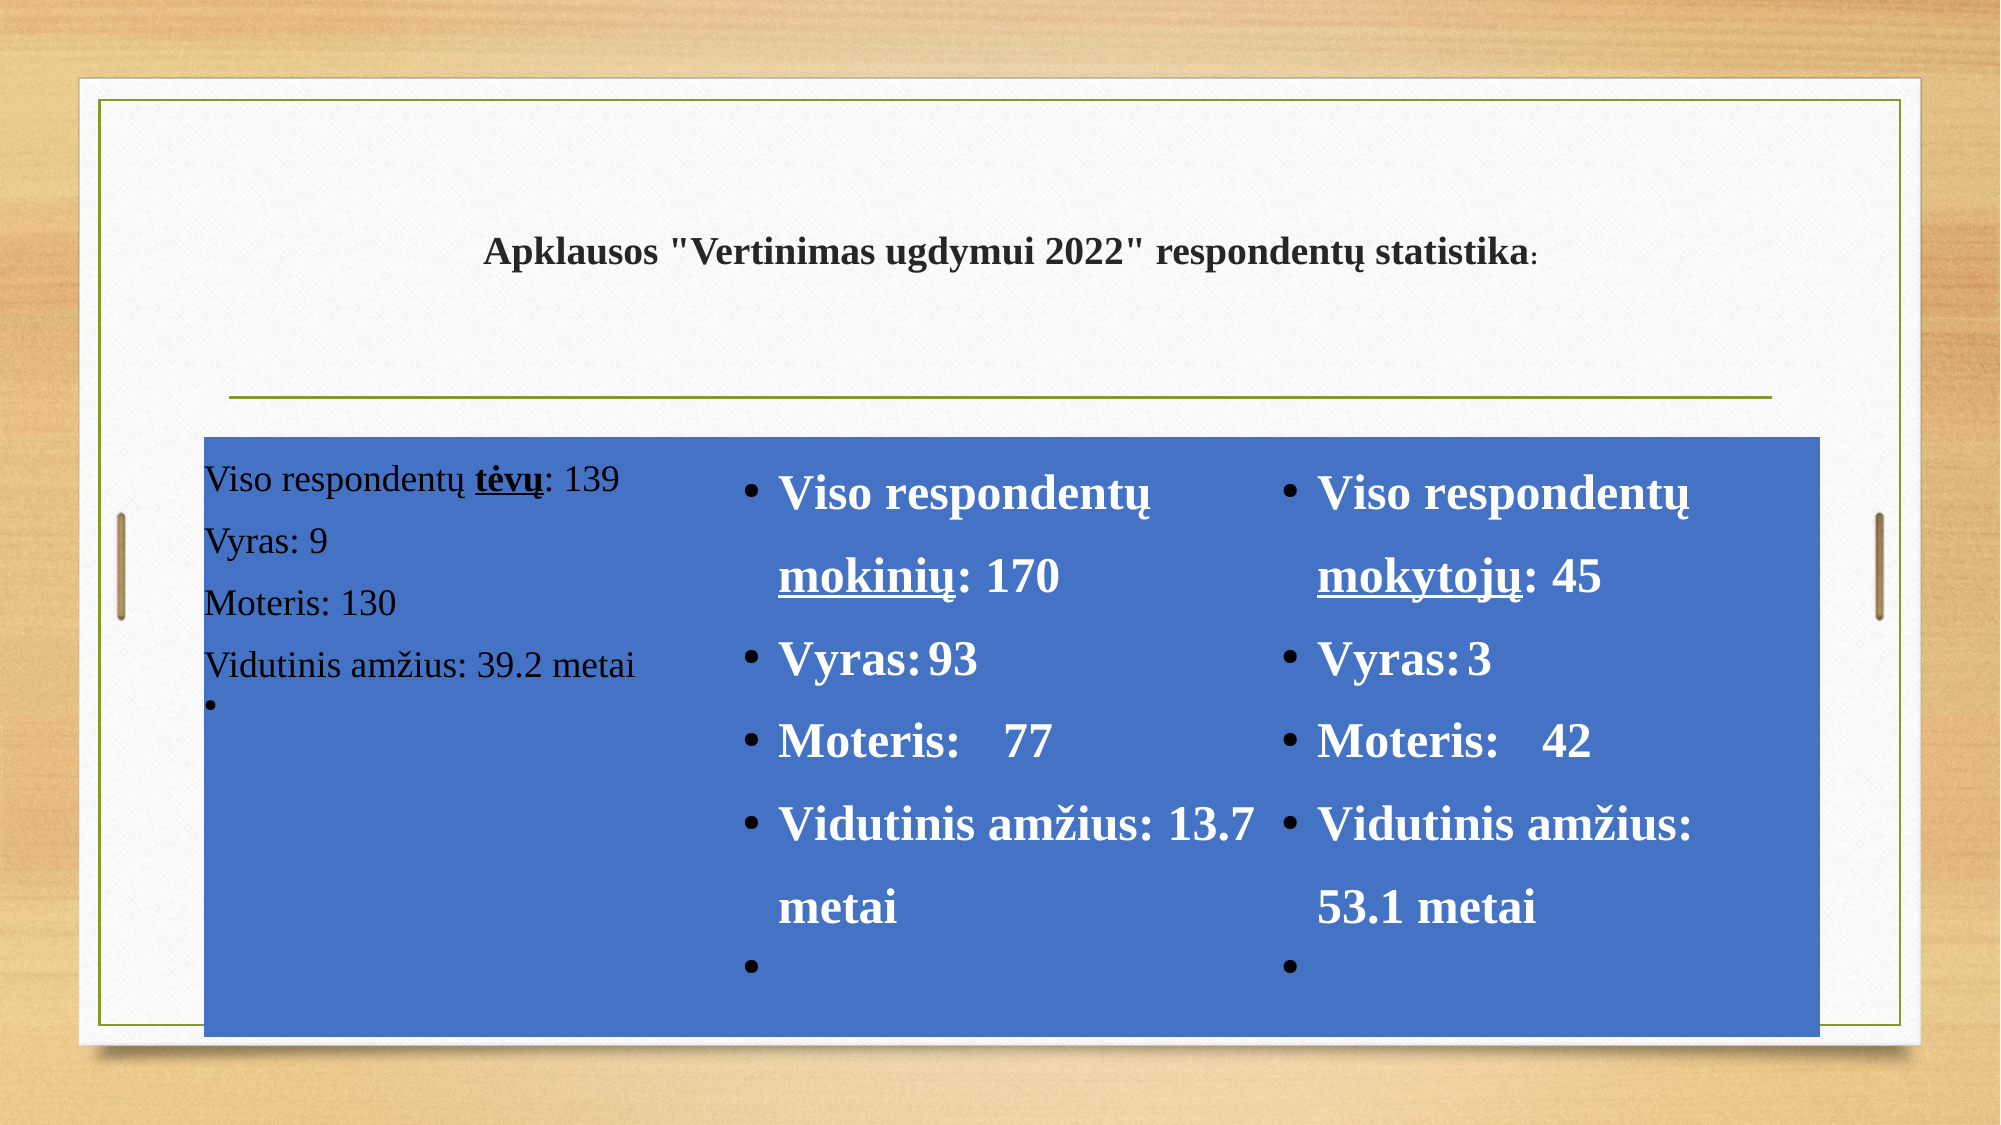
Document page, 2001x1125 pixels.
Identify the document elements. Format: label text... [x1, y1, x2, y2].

table_header Viso respondentų tėvų: 139 Vyras: 9 Moteris: 130 Vidutinis amžius: 39.2 metai [204, 437, 743, 1037]
table_header Viso respondentų mokytojų: 45 Vyras: 3 Moteris: 42 Vidutinis amžius: 53.1 metai [1282, 437, 1820, 1037]
text_box [137, 253, 696, 451]
table_header Viso respondentų mokinių: 170 Vyras: 93 Moteris: 77 Vidutinis amžius: 13.7 metai [743, 437, 1282, 1037]
title Apklausos "Vertinimas ugdymui 2022" respondentų statistika: [148, 188, 1874, 320]
